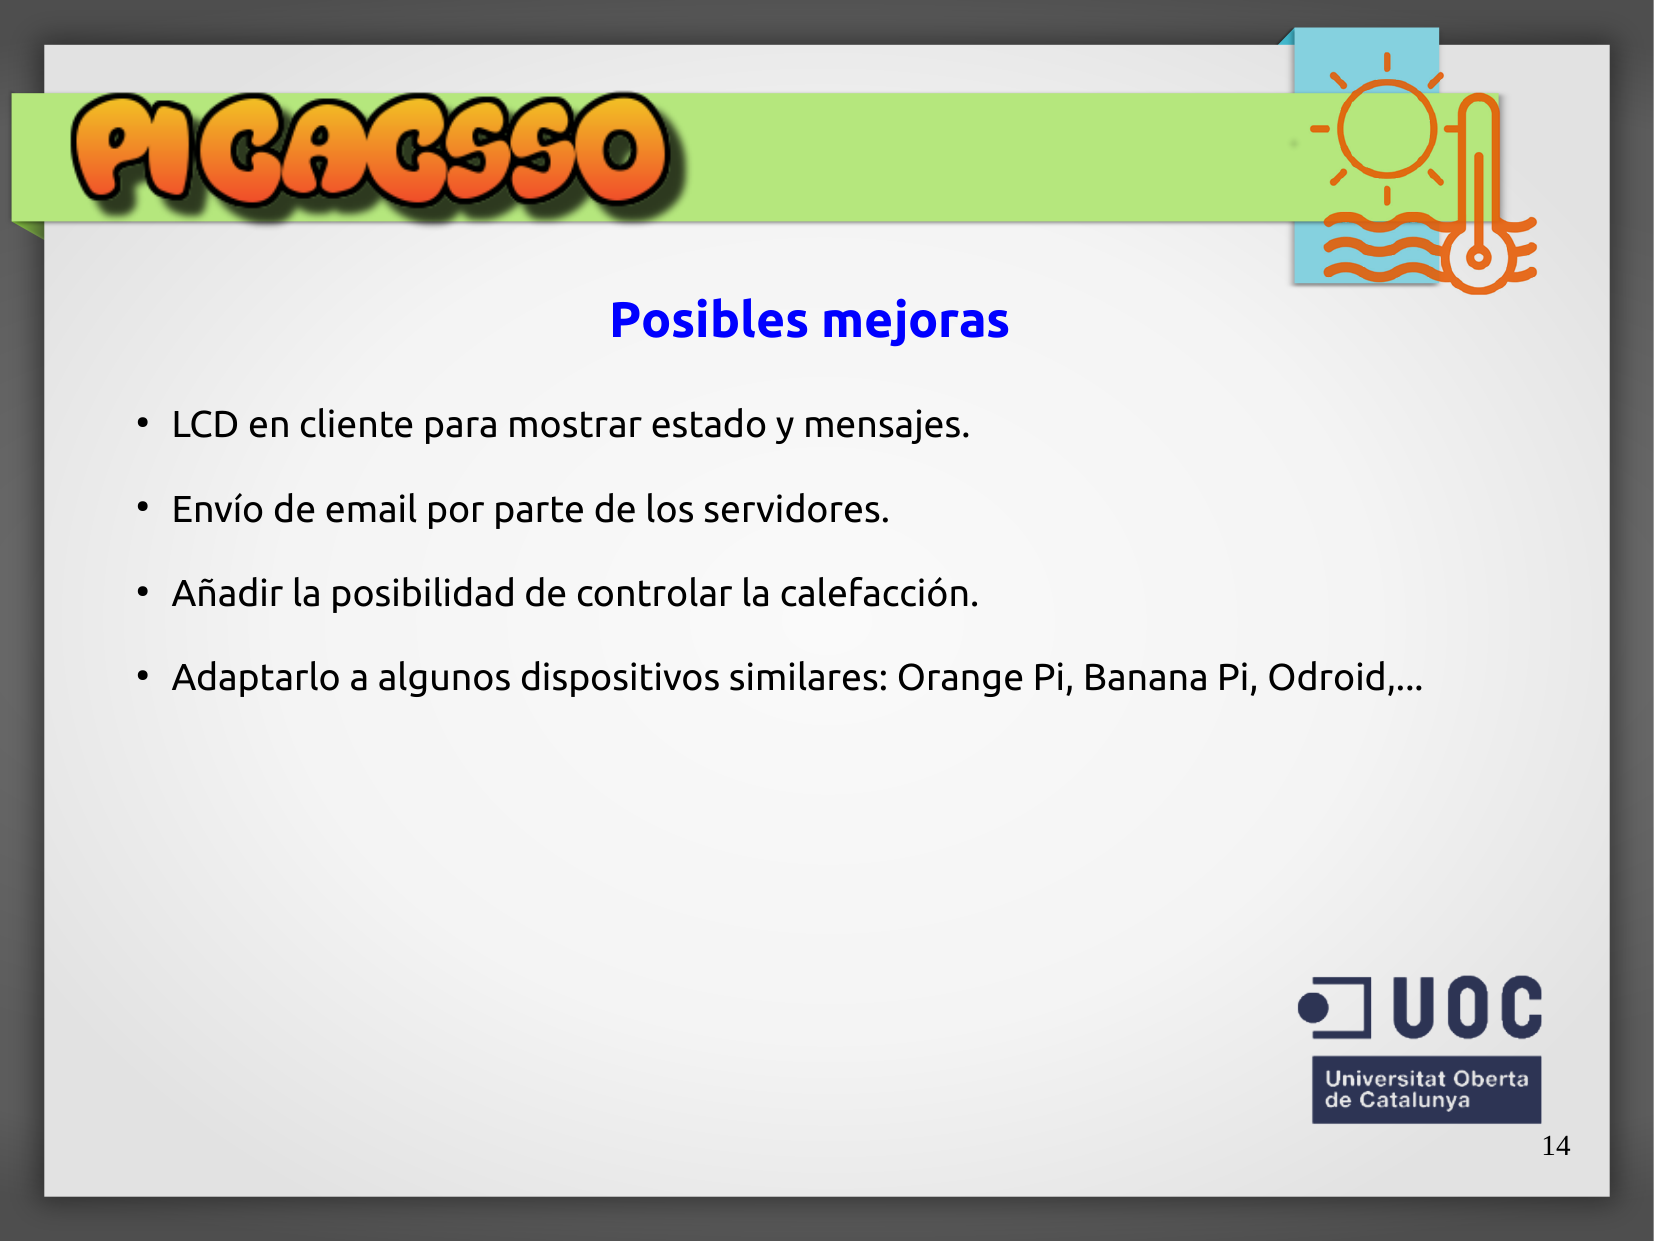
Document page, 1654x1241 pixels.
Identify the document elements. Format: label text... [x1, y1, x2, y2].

text_box Posibles mejoras LCD en cliente para mostrar estado y mensajes. Envío de email por parte de los servidores. Añadir la posibilidad de controlar la calefacción. Adaptarlo a algunos dispositivos similares: Orange Pi, Banana Pi, Odroid,... [121, 283, 1501, 969]
picture [0, 0, 1654, 1241]
